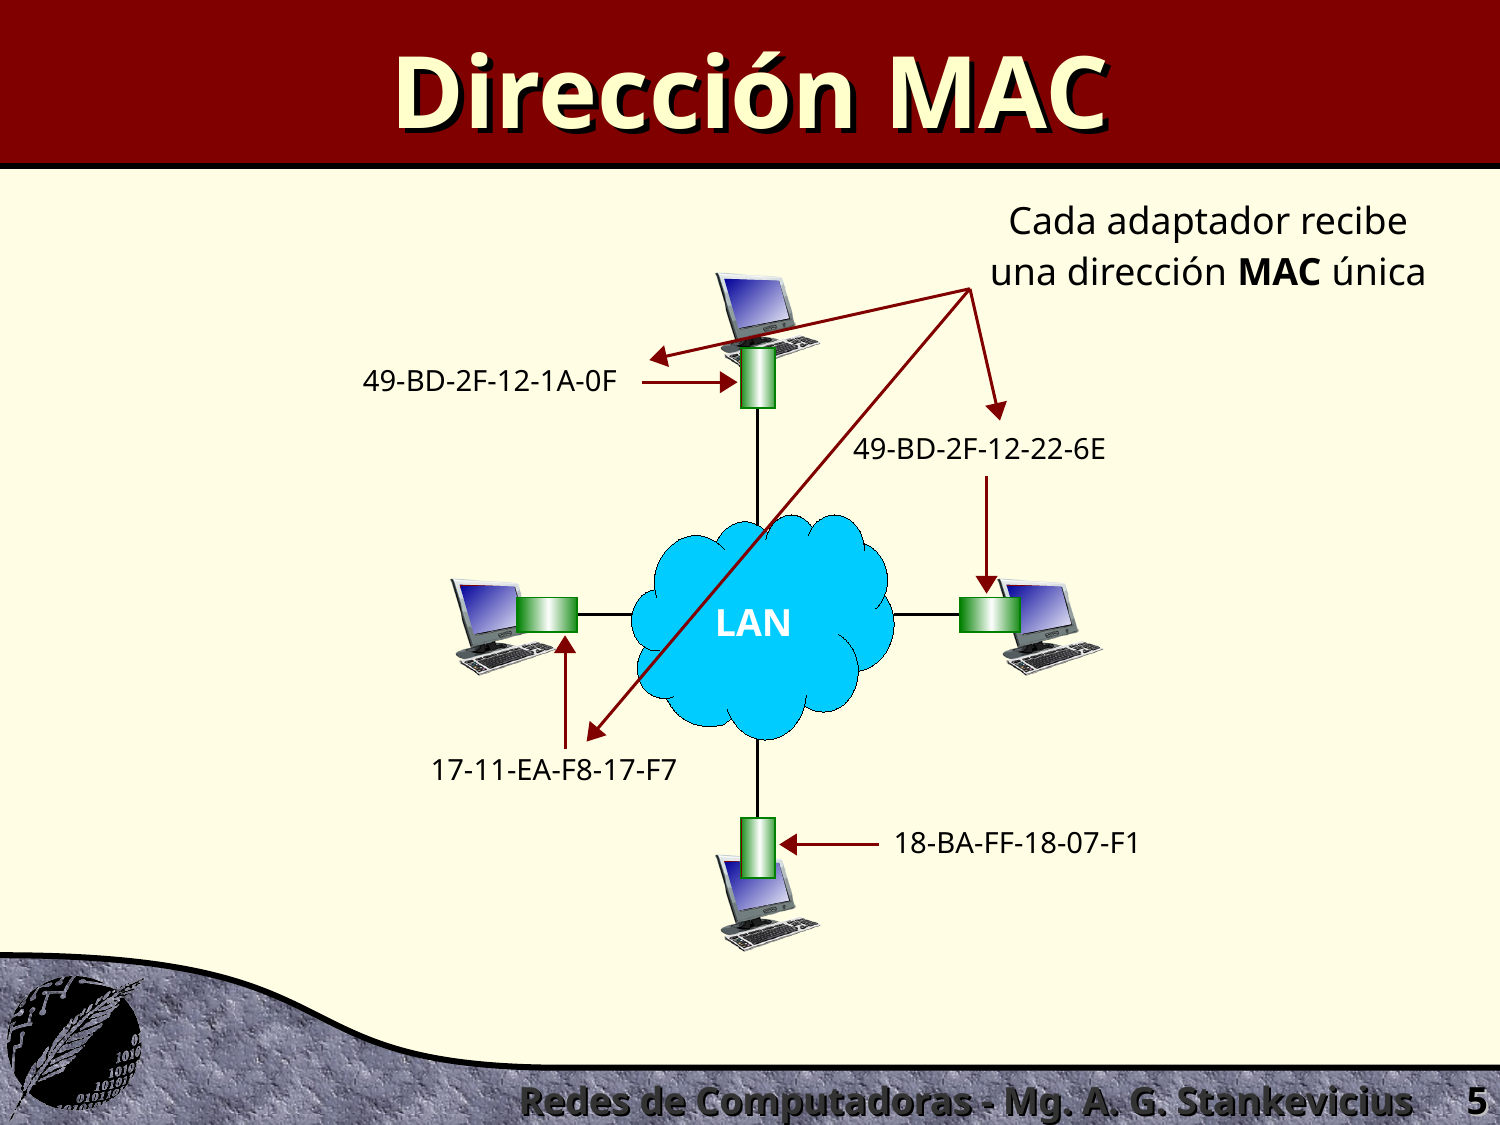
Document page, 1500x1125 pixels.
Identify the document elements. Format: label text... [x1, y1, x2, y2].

text_box [724, 278, 790, 329]
text_box [740, 347, 776, 408]
text_box LAN [631, 514, 895, 741]
text_box 18-BA-FF-18-07-F1 [878, 815, 1174, 871]
text_box 49-BD-2F-12-1A-0F [348, 352, 651, 409]
picture [712, 850, 846, 959]
text_box [459, 584, 577, 635]
text_box 17-11-EA-F8-17-F7 [415, 741, 707, 798]
picture [790, 1100, 795, 1110]
text_box [724, 818, 790, 911]
title Dirección MAC [15, 5, 1485, 160]
picture [0, 959, 1500, 1125]
text_box 49-BD-2F-12-22-6E [838, 420, 1143, 477]
picture [1047, 1100, 1054, 1110]
picture [712, 268, 846, 377]
picture [994, 574, 1129, 683]
picture [447, 574, 582, 683]
text_box Cada adaptador recibe una dirección MAC única [975, 187, 1429, 307]
text_box [959, 584, 1072, 635]
